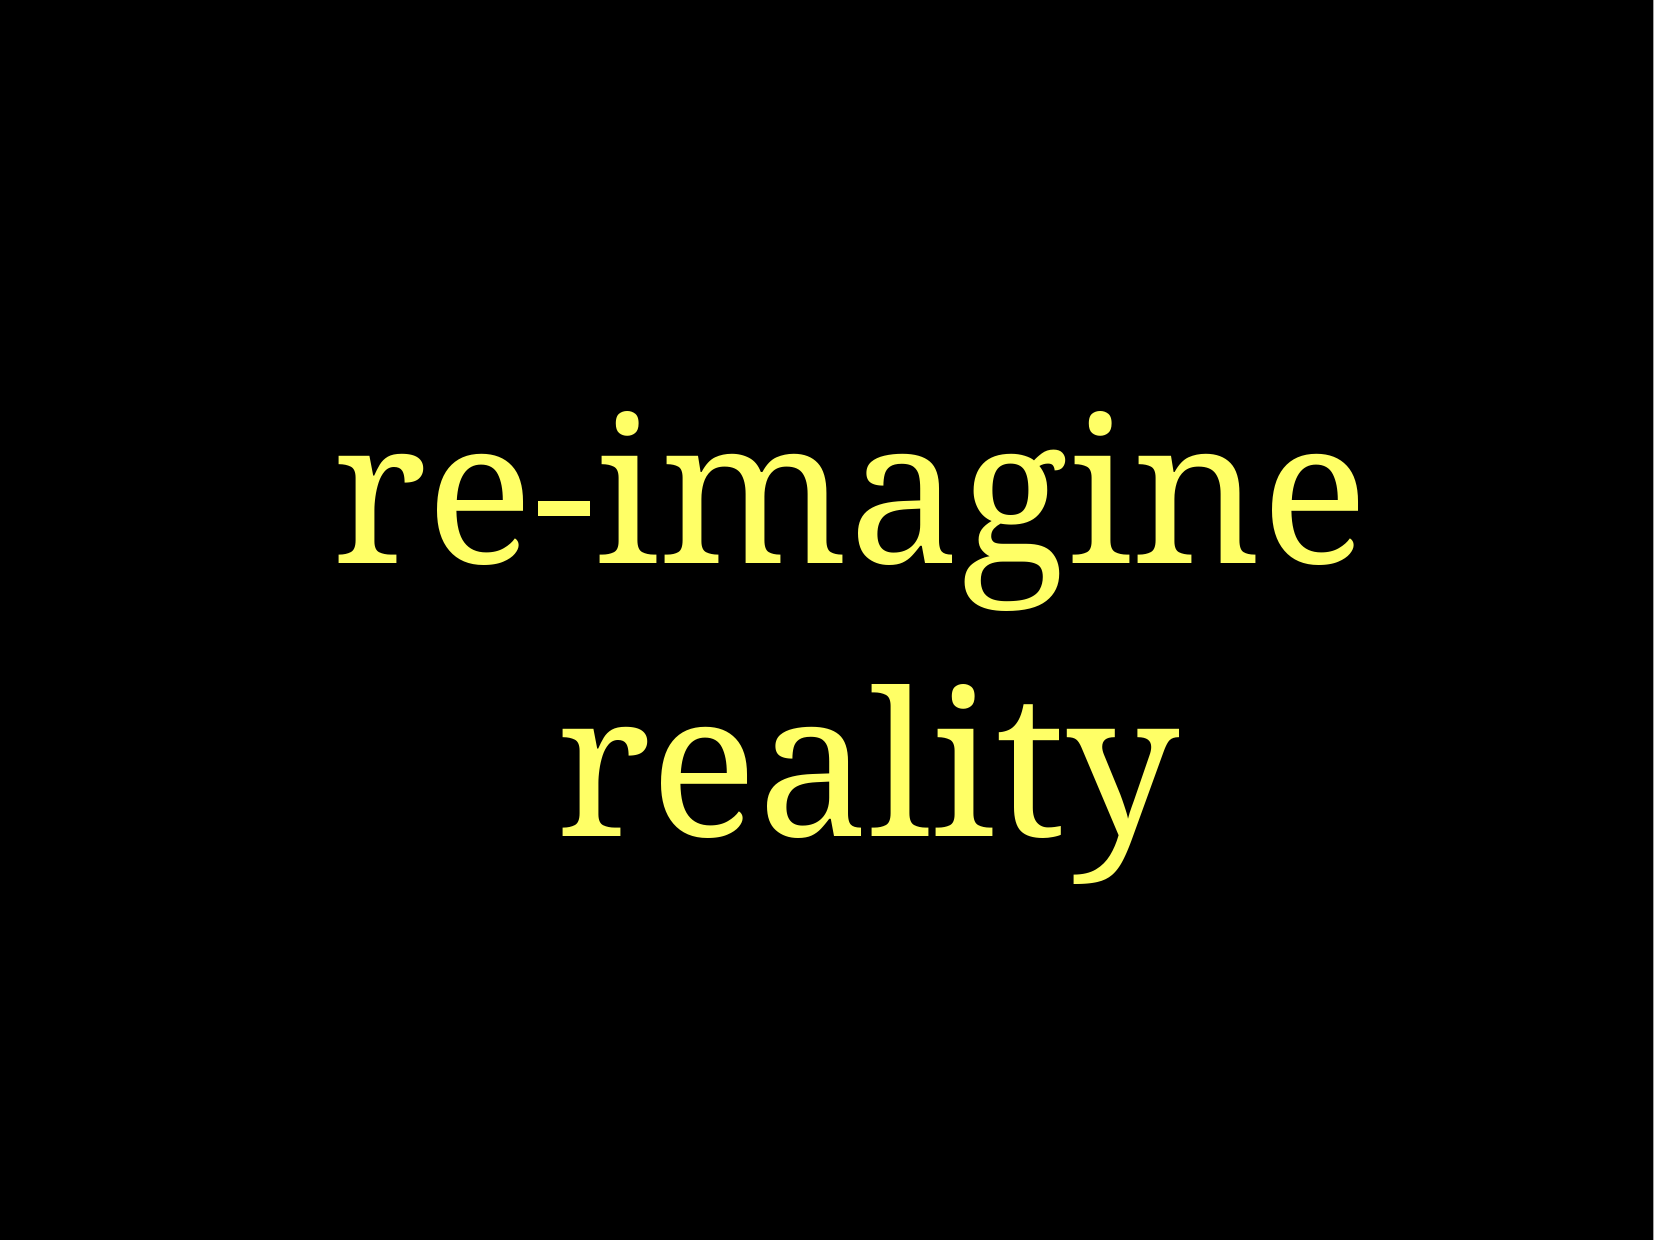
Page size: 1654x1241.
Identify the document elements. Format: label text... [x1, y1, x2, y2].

subtitle re-imagine reality [37, 451, 1628, 794]
